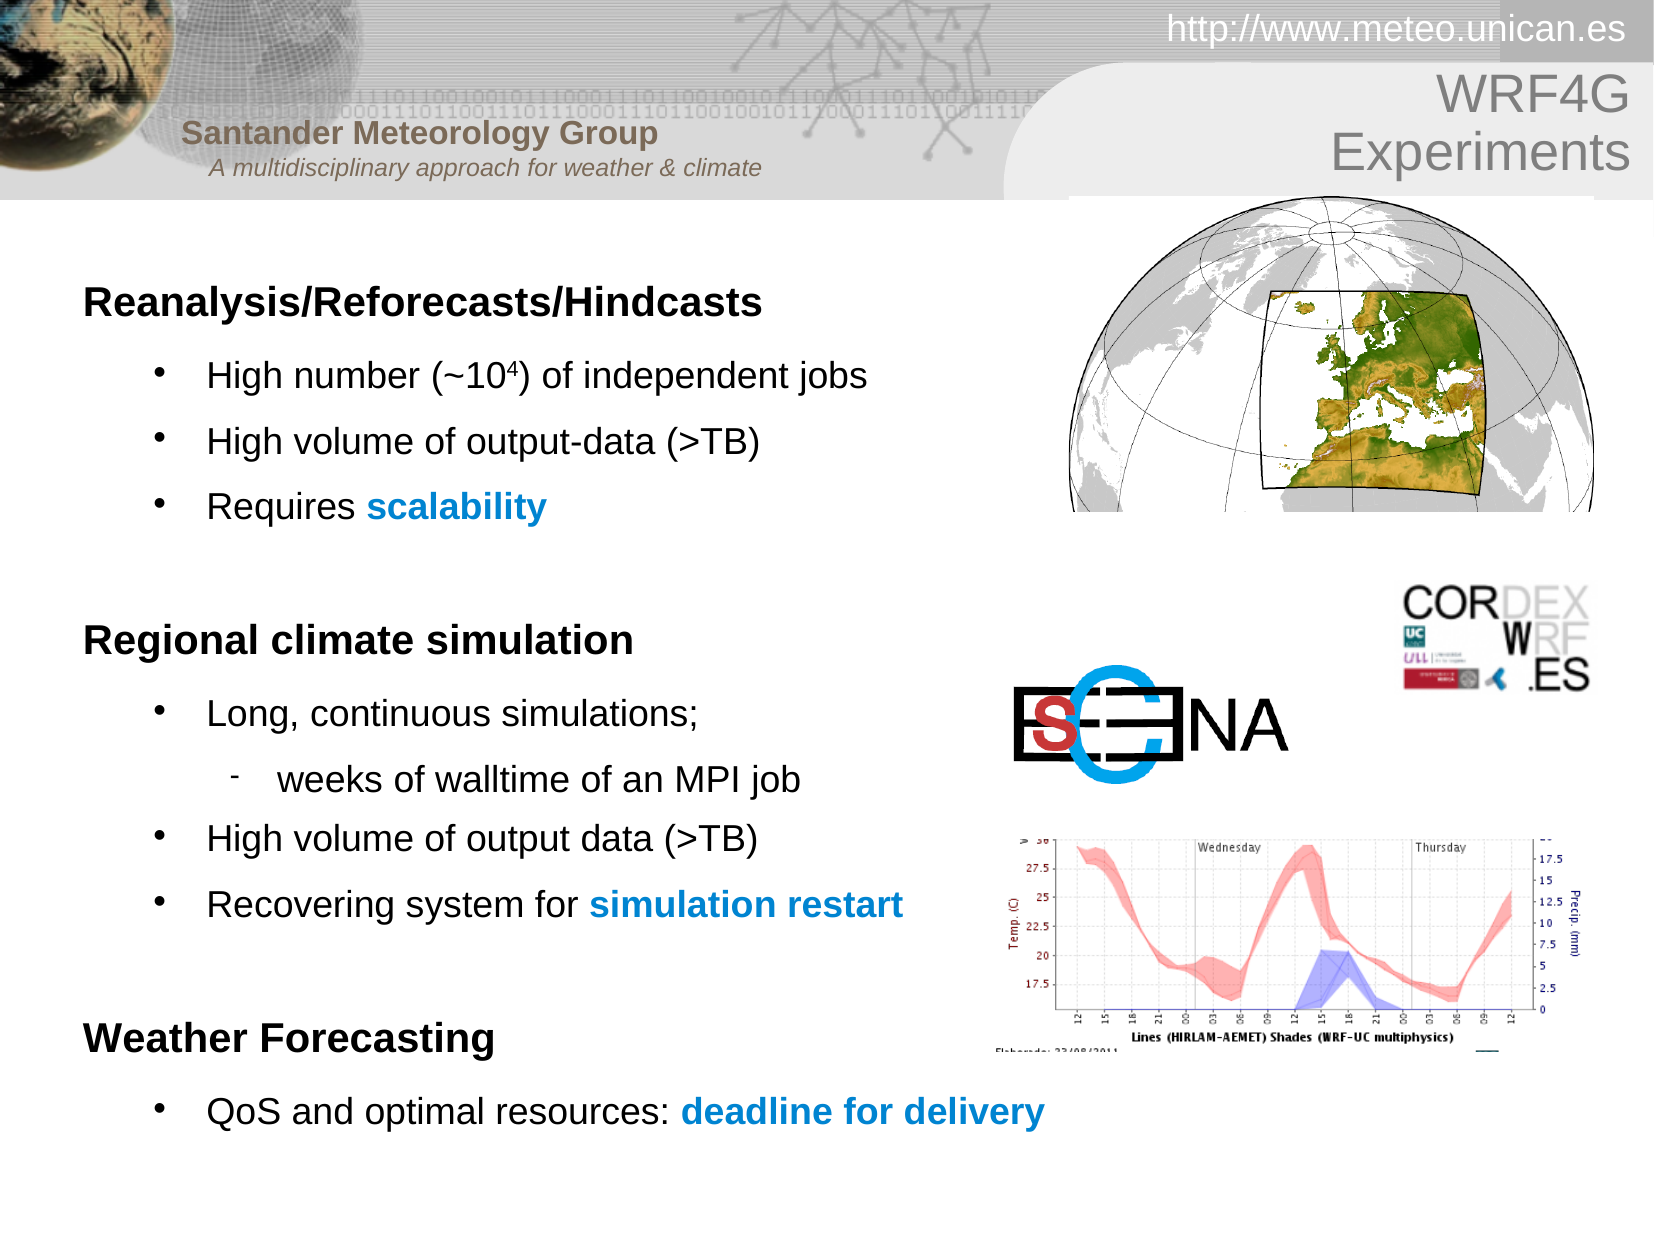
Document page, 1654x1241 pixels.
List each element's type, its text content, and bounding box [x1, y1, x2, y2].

picture [994, 839, 1595, 1052]
picture [0, 0, 1500, 200]
list Reanalysis/Reforecasts/Hindcasts High number (~104) of independent jobs High volume of output-data (>TB) Requires scalability Regional climate simulation Long, continuous simulations; weeks of walltime of an MPI job High volume of output data (>TB) Recovering system for simulation restart Weather Forecasting QoS and optimal resources: deadline for delivery [64, 196, 1553, 1241]
picture [999, 661, 1300, 785]
picture [1394, 580, 1598, 695]
text_box WRF4G Experiments [921, 57, 1633, 183]
picture [1068, 196, 1594, 512]
